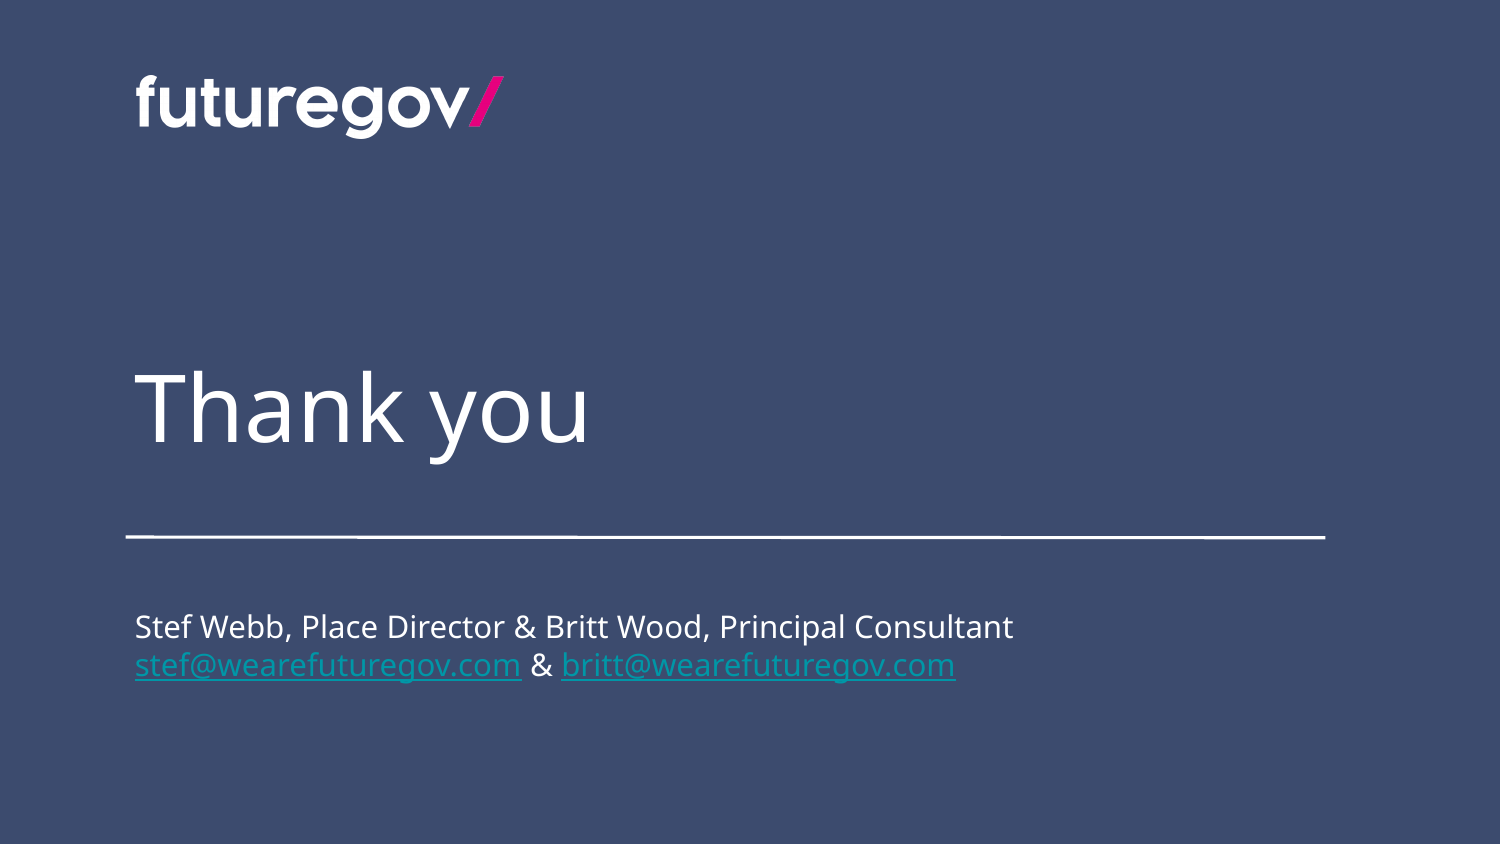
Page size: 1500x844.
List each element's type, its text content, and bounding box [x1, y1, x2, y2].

picture [136, 75, 504, 139]
list Stef Webb, Place Director & Britt Wood, Principal Consultant stef@wearefuturegov.com & britt@wearefuturegov.com [119, 592, 1382, 747]
title Thank you [119, 327, 1088, 483]
